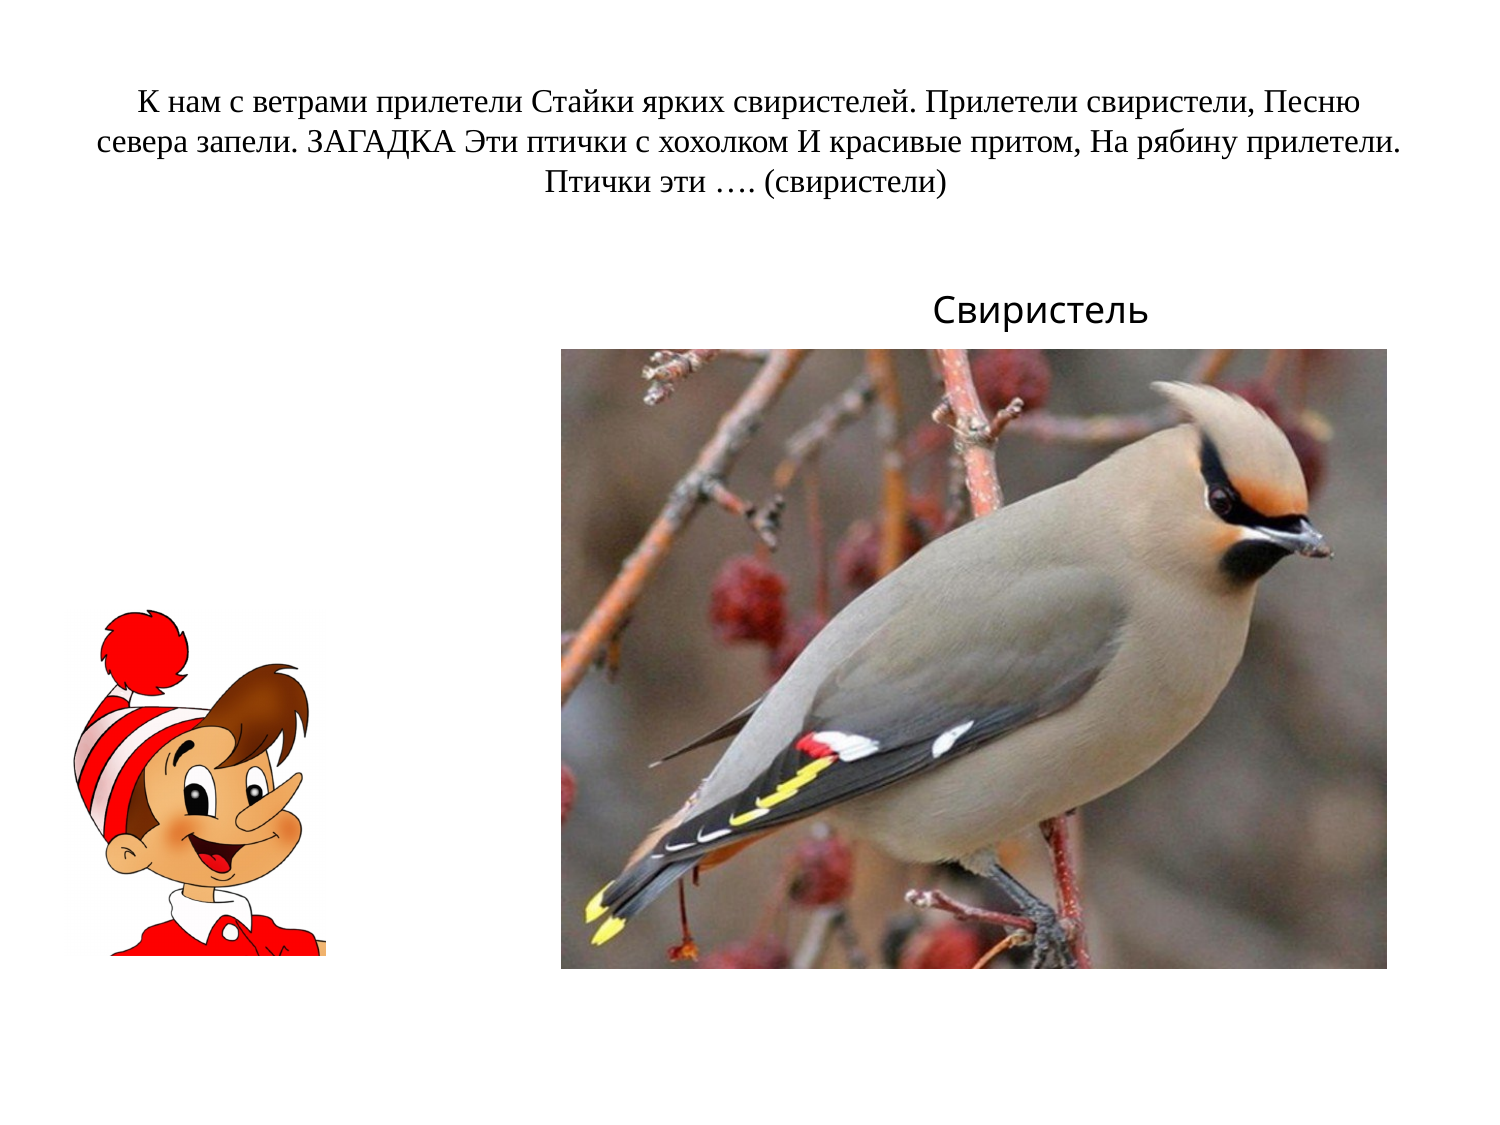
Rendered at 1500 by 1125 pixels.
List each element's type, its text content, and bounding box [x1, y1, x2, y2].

title К нам с ветрами прилетели Стайки ярких свиристелей. Прилетели свиристели, Песню севера запели. ЗАГАДКА Эти птички с хохолком И красивые притом, На рябину прилетели. Птички эти …. (свиристели) [75, 45, 1426, 233]
text_box Свиристель [917, 279, 1165, 339]
picture [561, 349, 1387, 969]
picture [64, 609, 326, 956]
